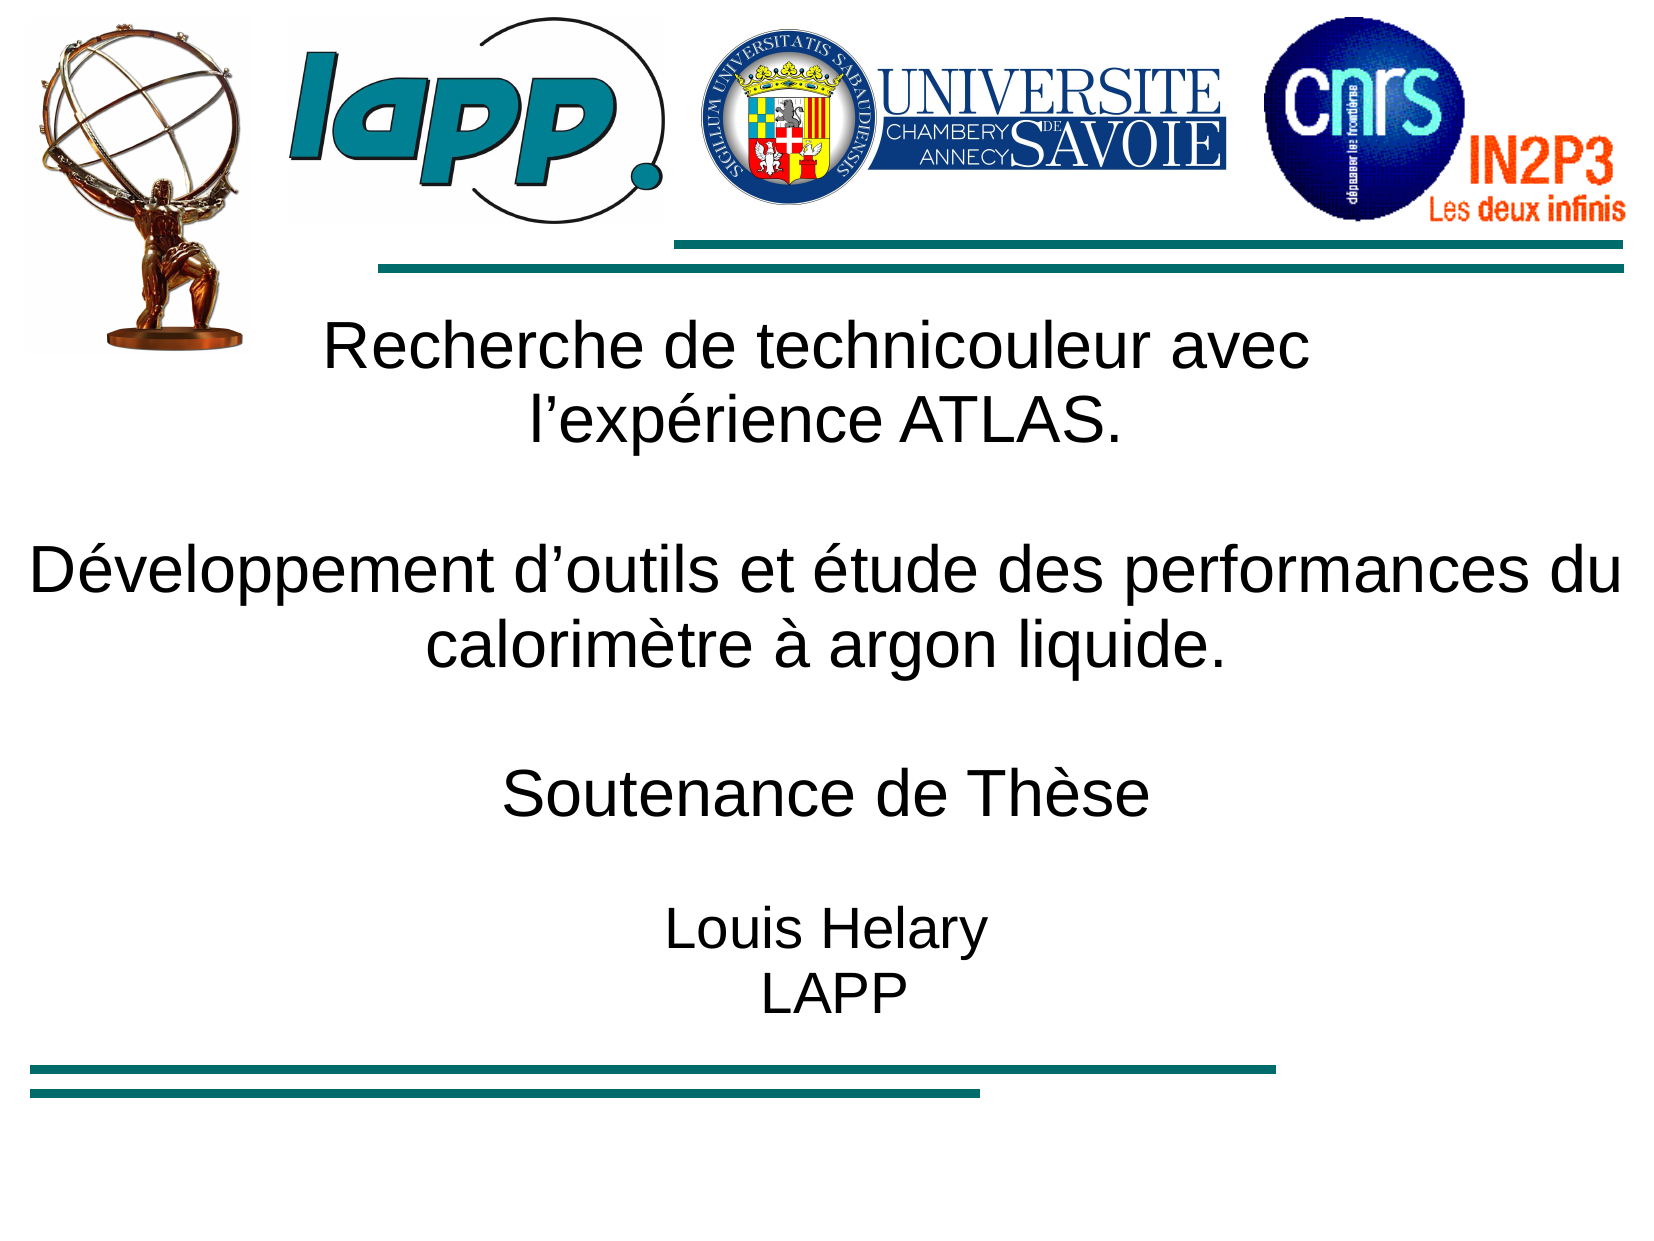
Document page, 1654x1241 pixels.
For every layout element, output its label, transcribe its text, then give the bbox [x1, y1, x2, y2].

picture [1264, 17, 1627, 223]
subtitle Recherche de technicouleur avec l’expérience ATLAS. Développement d’outils et étude des performances du calorimètre à argon liquide. Soutenance de Thèse Louis Helary LAPP [0, 307, 1654, 1241]
picture [26, 17, 252, 356]
picture [289, 17, 665, 224]
picture [701, 29, 1229, 205]
